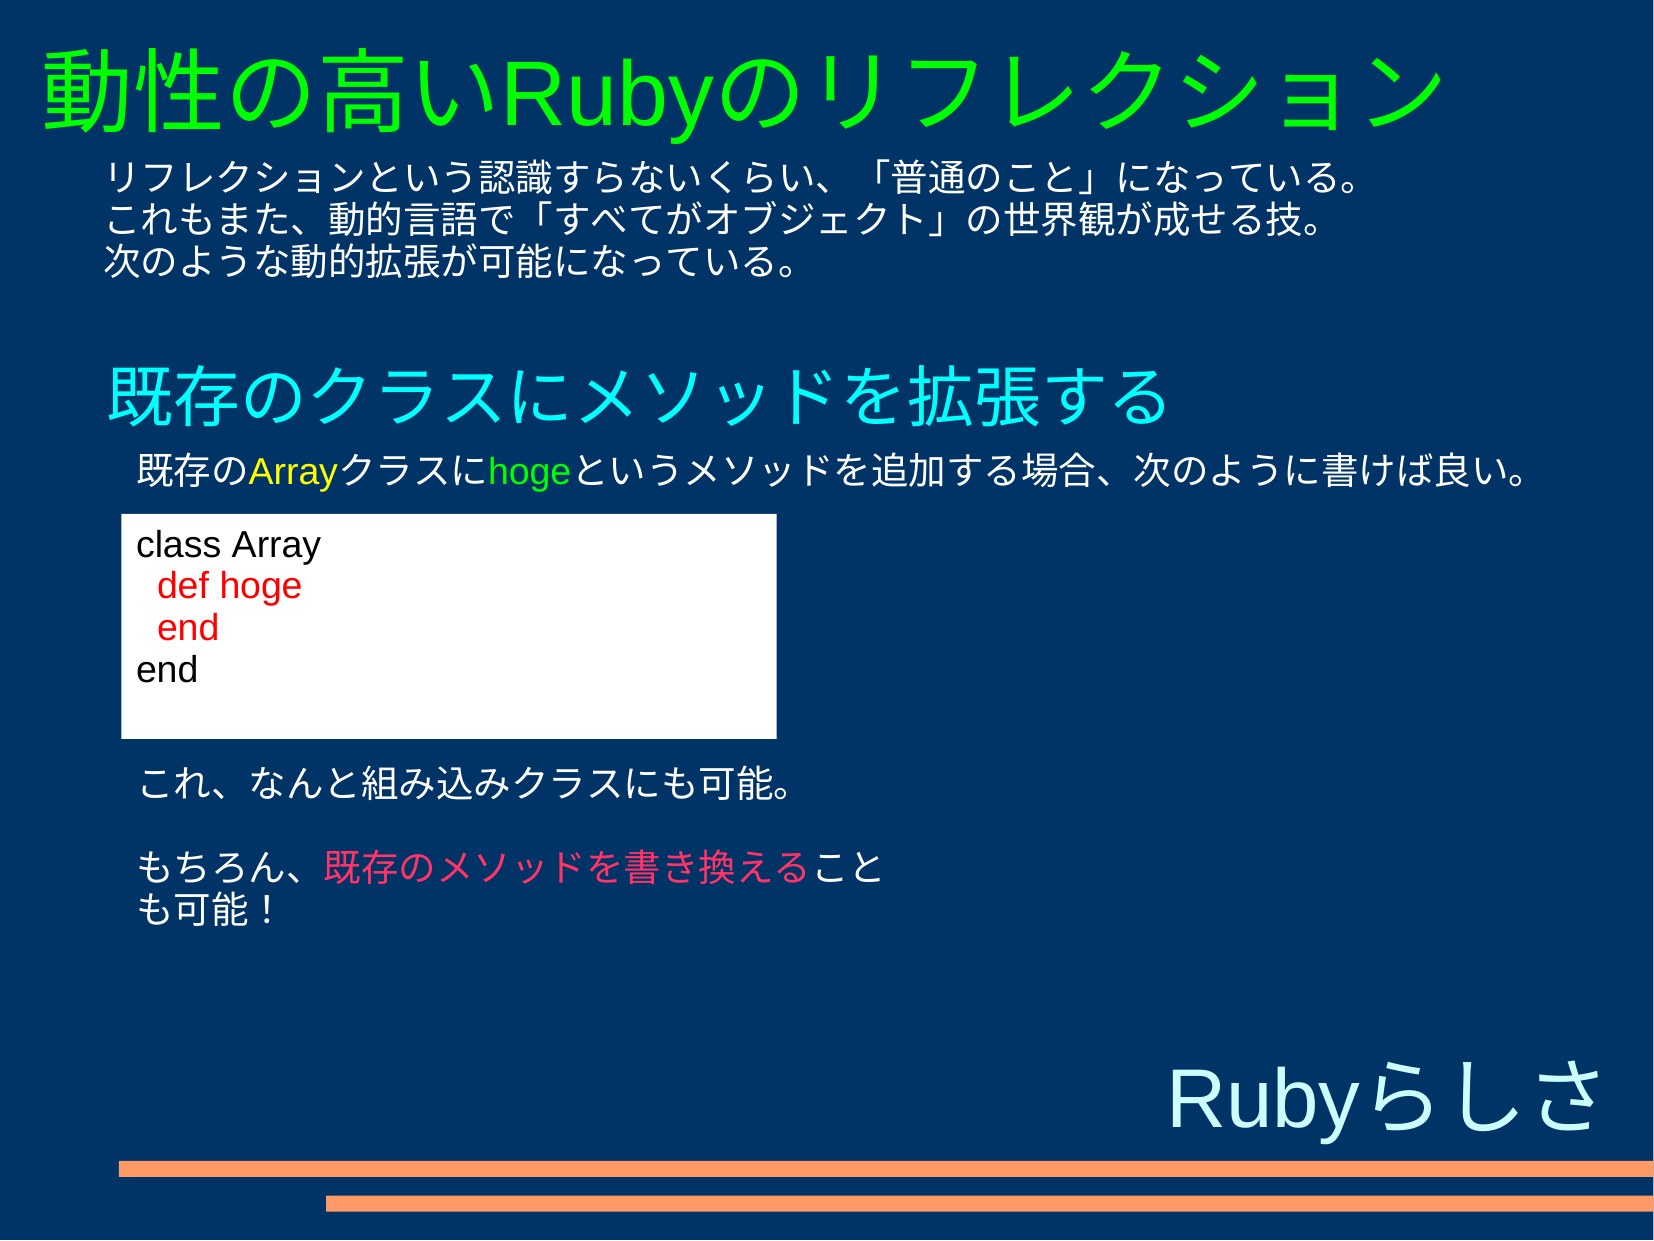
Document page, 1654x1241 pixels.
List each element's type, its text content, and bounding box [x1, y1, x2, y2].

text_box class Array def hoge end end [121, 513, 777, 739]
text_box これ、なんと組み込みクラスにも可能。 もちろん、既存のメソッドを書き換えることも可能！ [121, 754, 937, 883]
text_box 既存のArrayクラスにhogeというメソッドを追加する場合、次のように書けば良い。 [121, 441, 1565, 499]
text_box 既存のクラスにメソッドを拡張する [91, 350, 1241, 433]
text_box 動性の高いRubyのリフレクション [27, 30, 1654, 148]
text_box Rubyらしさ [1151, 1040, 1647, 1148]
text_box リフレクションという認識すらないくらい、「普通のこと」になっている。 これもまた、動的言語で「すべてがオブジェクト」の世界観が成せる技。 次のような動的拡張が可能になっている。 [88, 147, 1536, 300]
